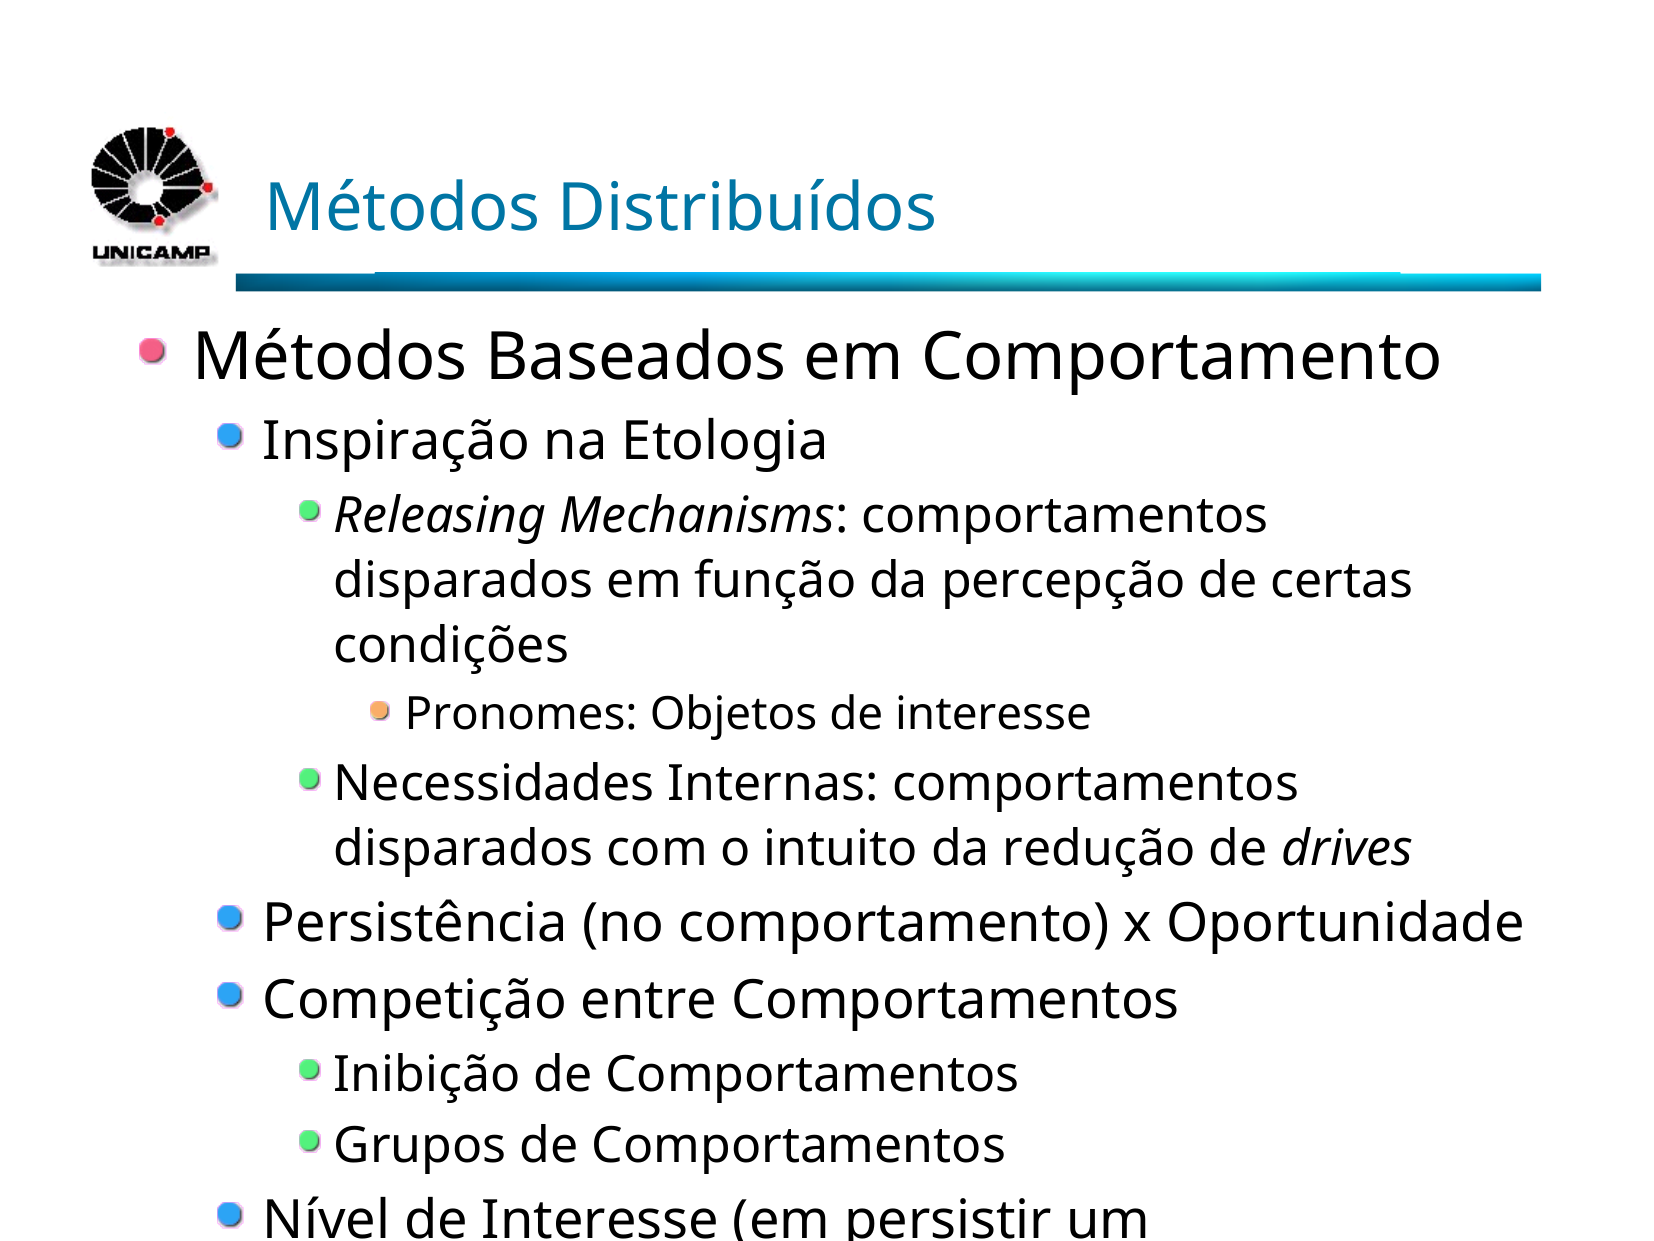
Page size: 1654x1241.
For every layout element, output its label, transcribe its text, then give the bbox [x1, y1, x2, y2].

list Métodos Baseados em Comportamento Inspiração na Etologia Releasing Mechanisms: comportamentos disparados em função da percepção de certas condições Pronomes: Objetos de interesse Necessidades Internas: comportamentos disparados com o intuito da redução de drives Persistência (no comportamento) x Oportunidade Competição entre Comportamentos Inibição de Comportamentos Grupos de Comportamentos Nível de Interesse (em persistir um comportamento) [121, 309, 1534, 1167]
title Métodos Distribuídos [264, 50, 1534, 243]
picture [125, 272, 1654, 295]
picture [216, 1201, 245, 1230]
